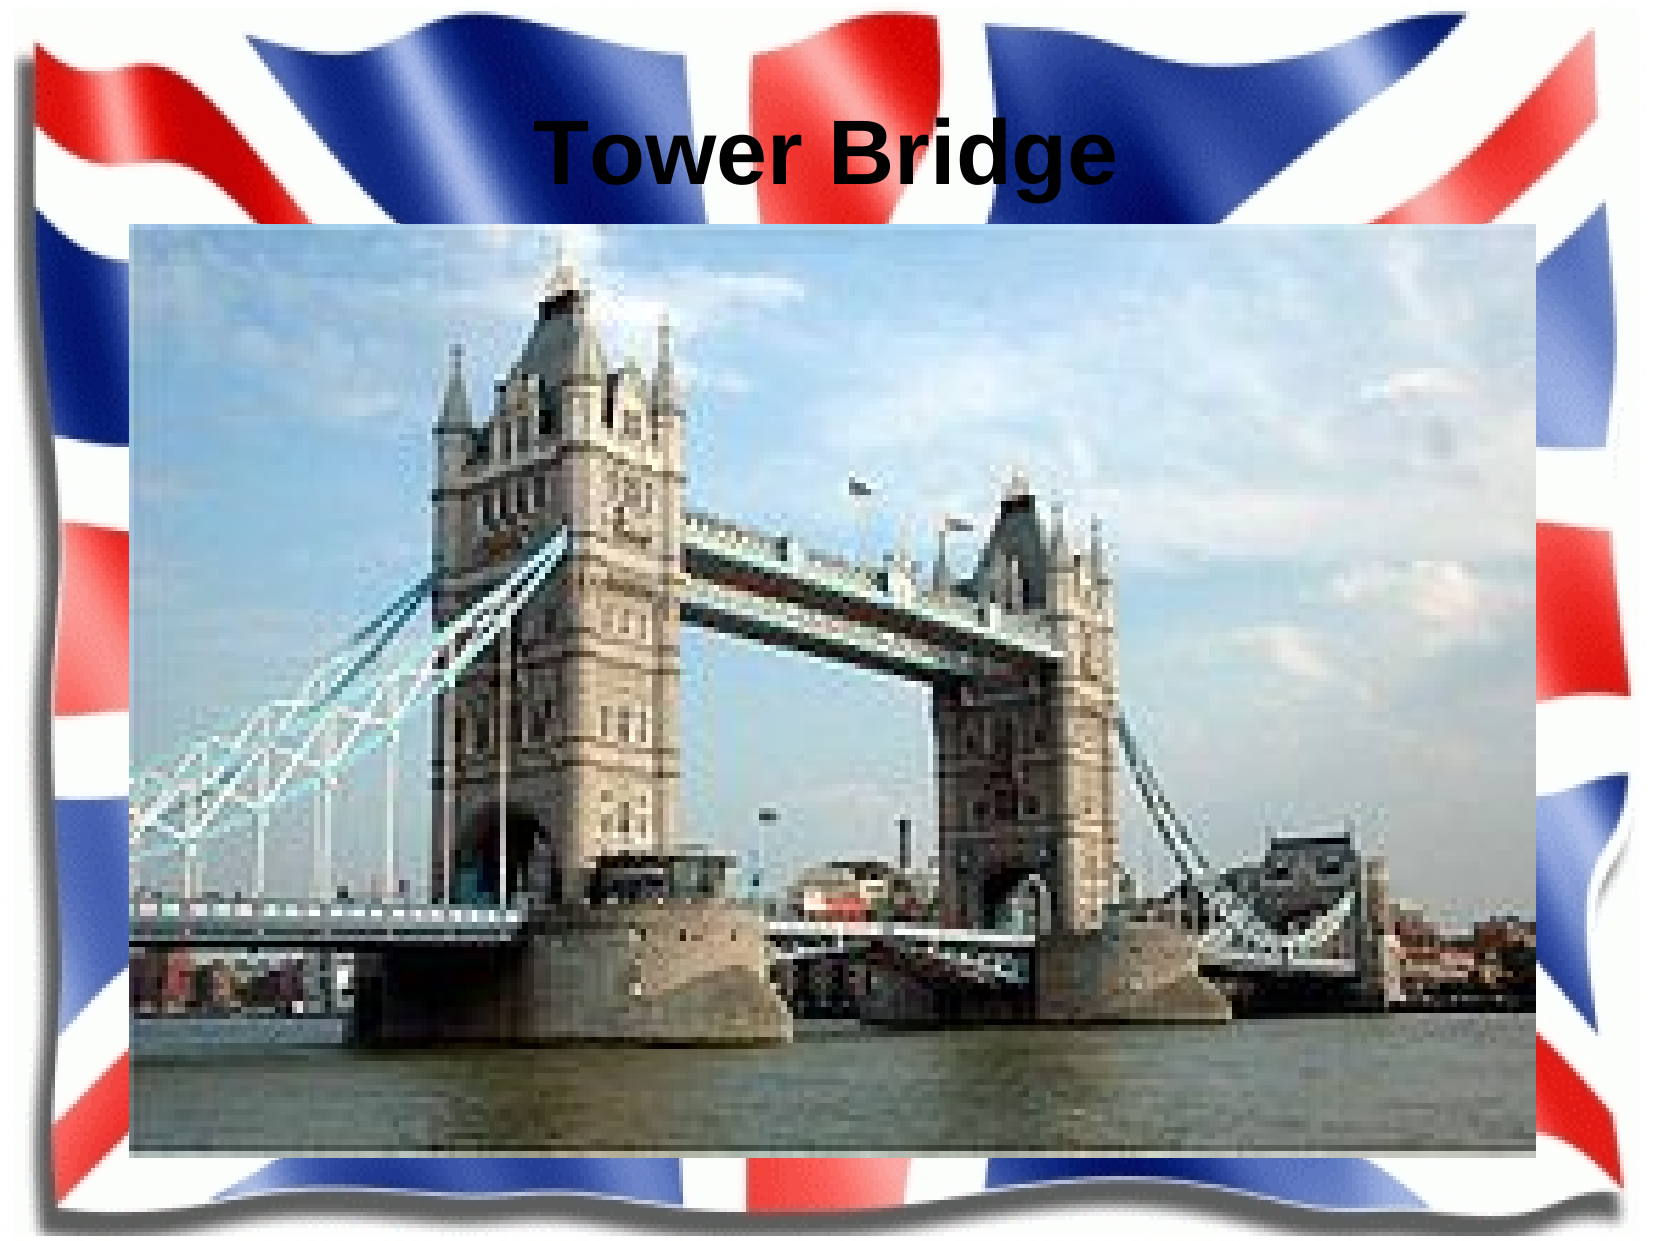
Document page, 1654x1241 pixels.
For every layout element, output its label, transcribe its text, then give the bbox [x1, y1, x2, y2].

picture [0, 0, 1654, 1241]
title Tower Bridge [82, 49, 1571, 257]
